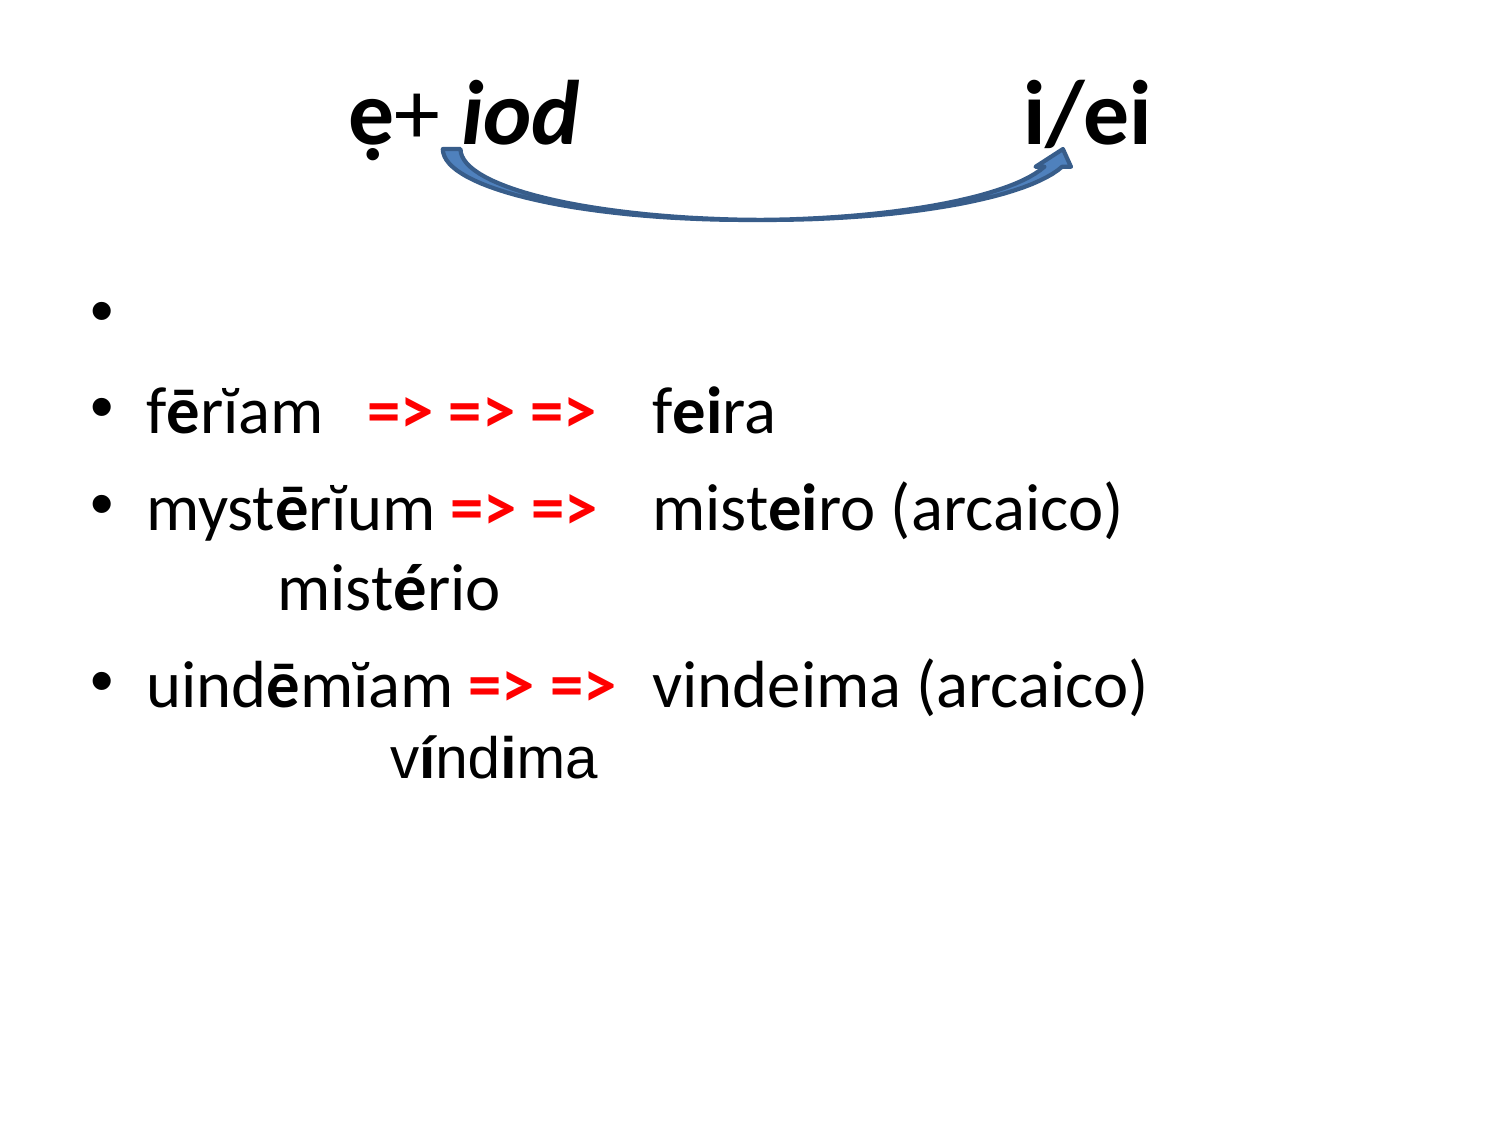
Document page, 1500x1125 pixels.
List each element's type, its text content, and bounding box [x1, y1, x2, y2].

text_box [442, 149, 1071, 220]
list fērĭam => => => feira mystērĭum => => misteiro (arcaico) mistério uindēmĭam => => vindeima (arcaico) víndima [75, 262, 1426, 1005]
title ẹ+ iod i/ei [75, 45, 1426, 233]
